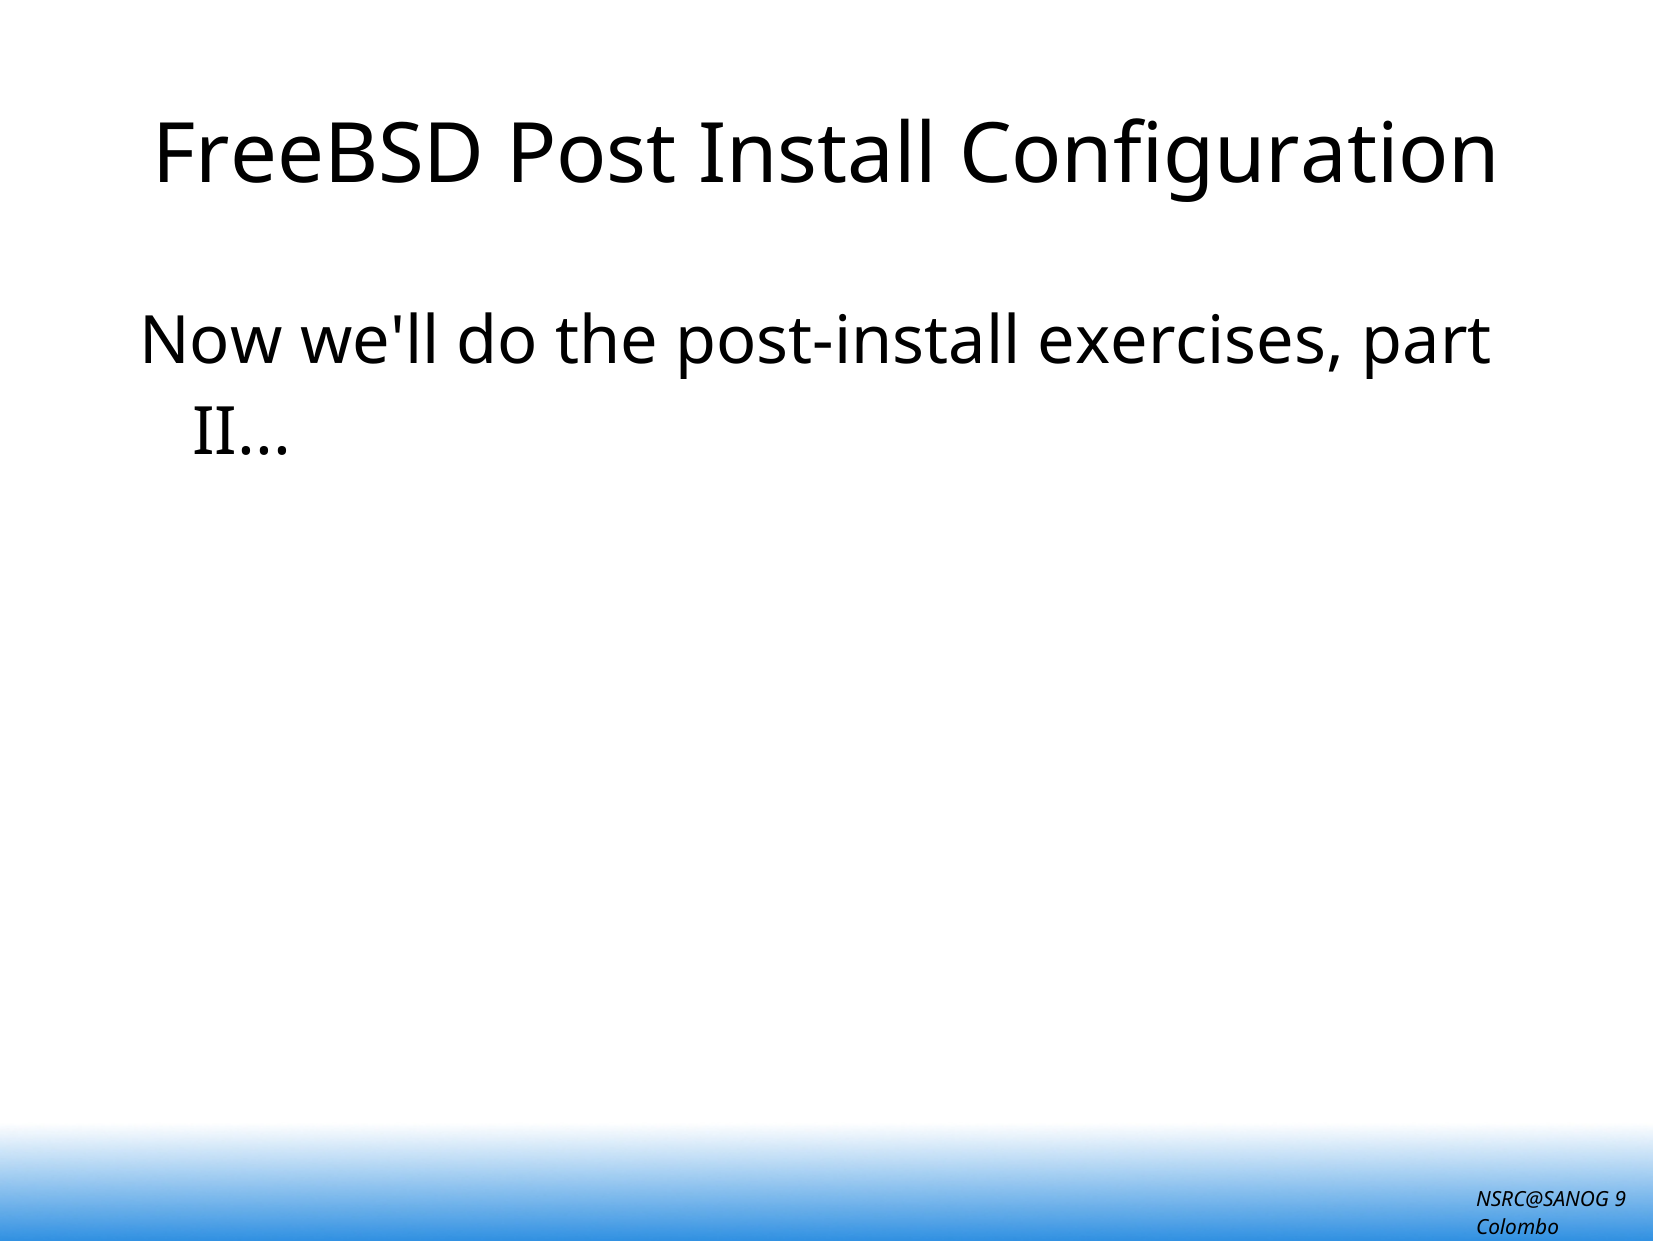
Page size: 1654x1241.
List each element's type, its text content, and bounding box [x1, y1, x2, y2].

picture [0, 1122, 1653, 1241]
title FreeBSD Post Install Configuration [121, 46, 1534, 254]
list Now we'll do the post-install exercises, part II... [121, 292, 1561, 1103]
